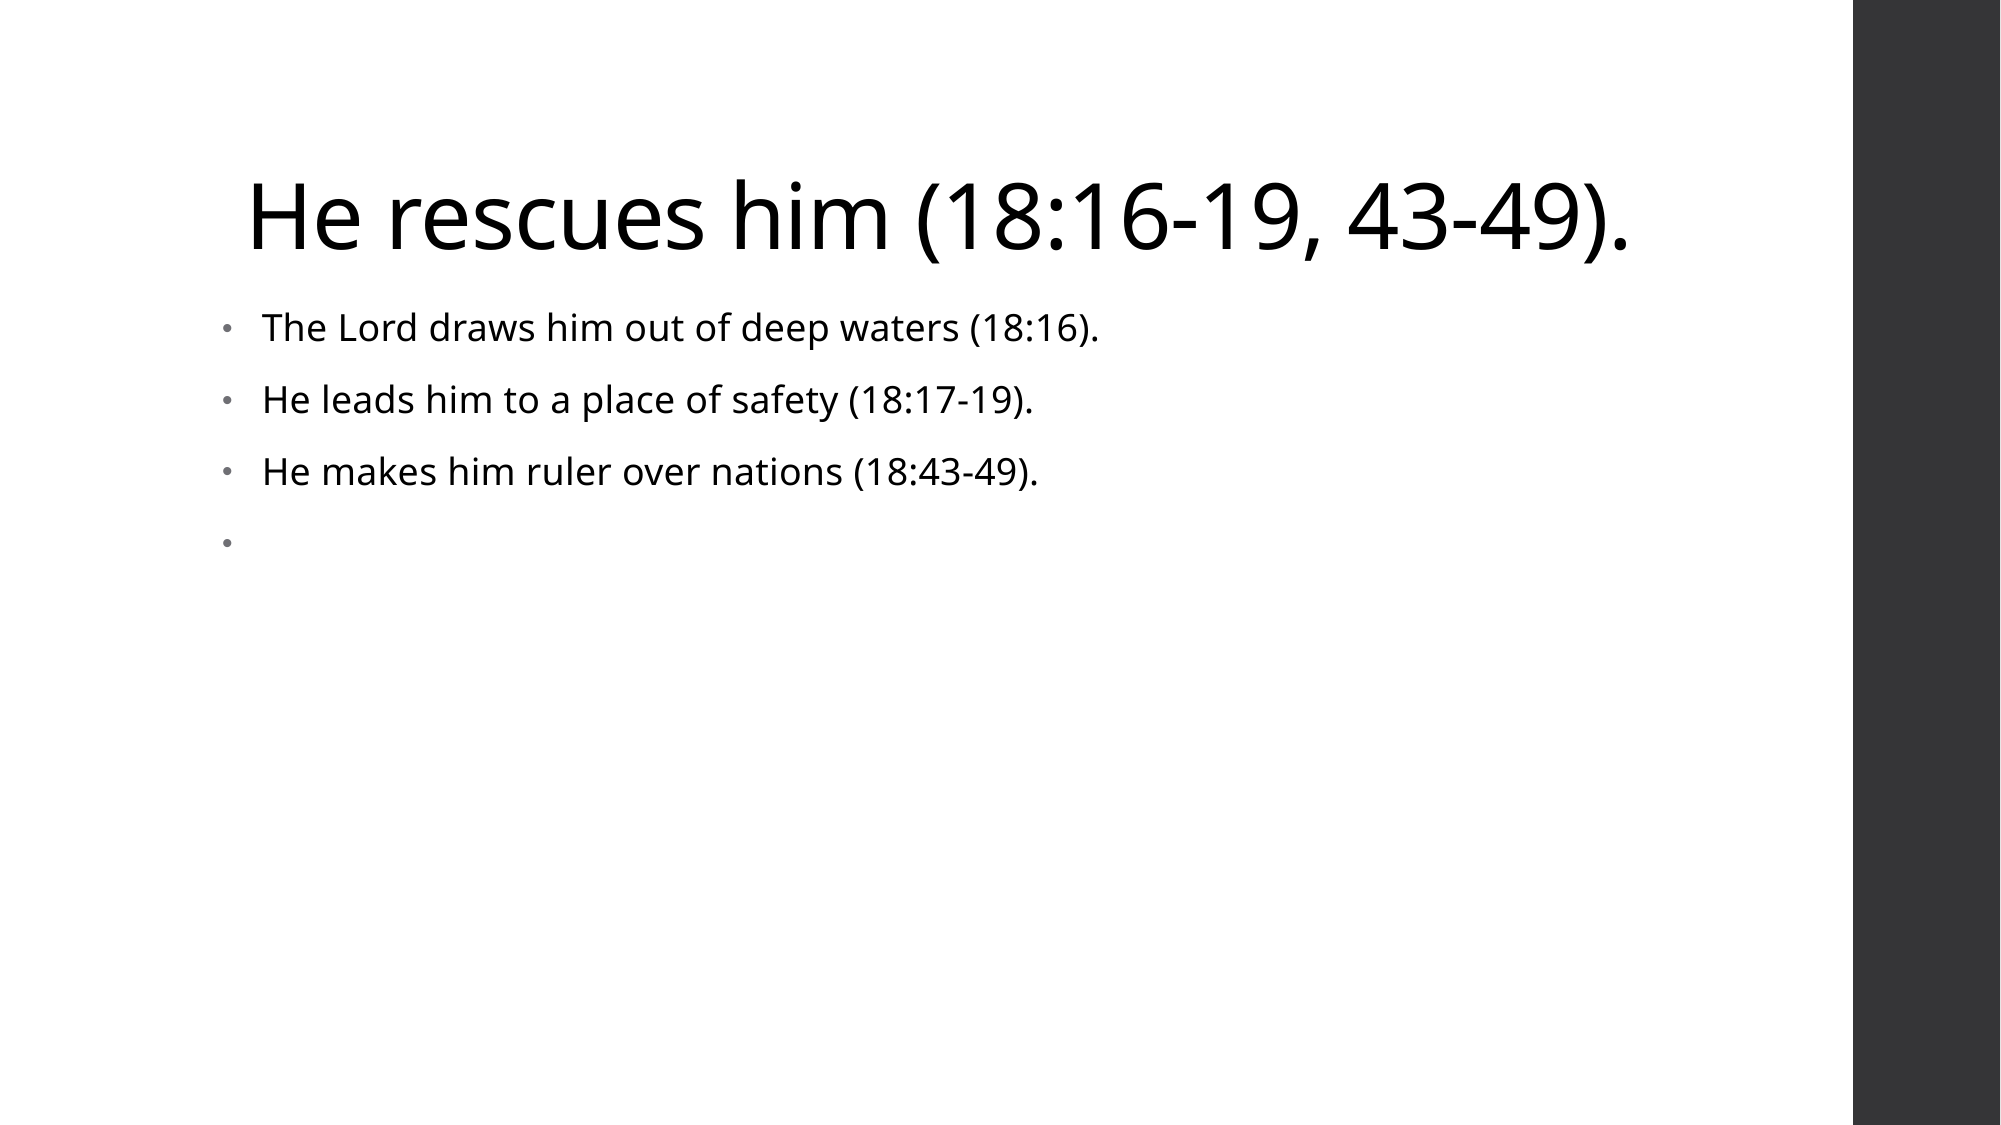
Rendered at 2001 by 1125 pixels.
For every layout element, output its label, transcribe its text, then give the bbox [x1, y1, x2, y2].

title He rescues him (18:16-19, 43-49). [206, 60, 1797, 278]
list The Lord draws him out of deep waters (18:16). He leads him to a place of safety (18:17-19). He makes him ruler over nations (18:43-49). [206, 299, 1617, 1014]
